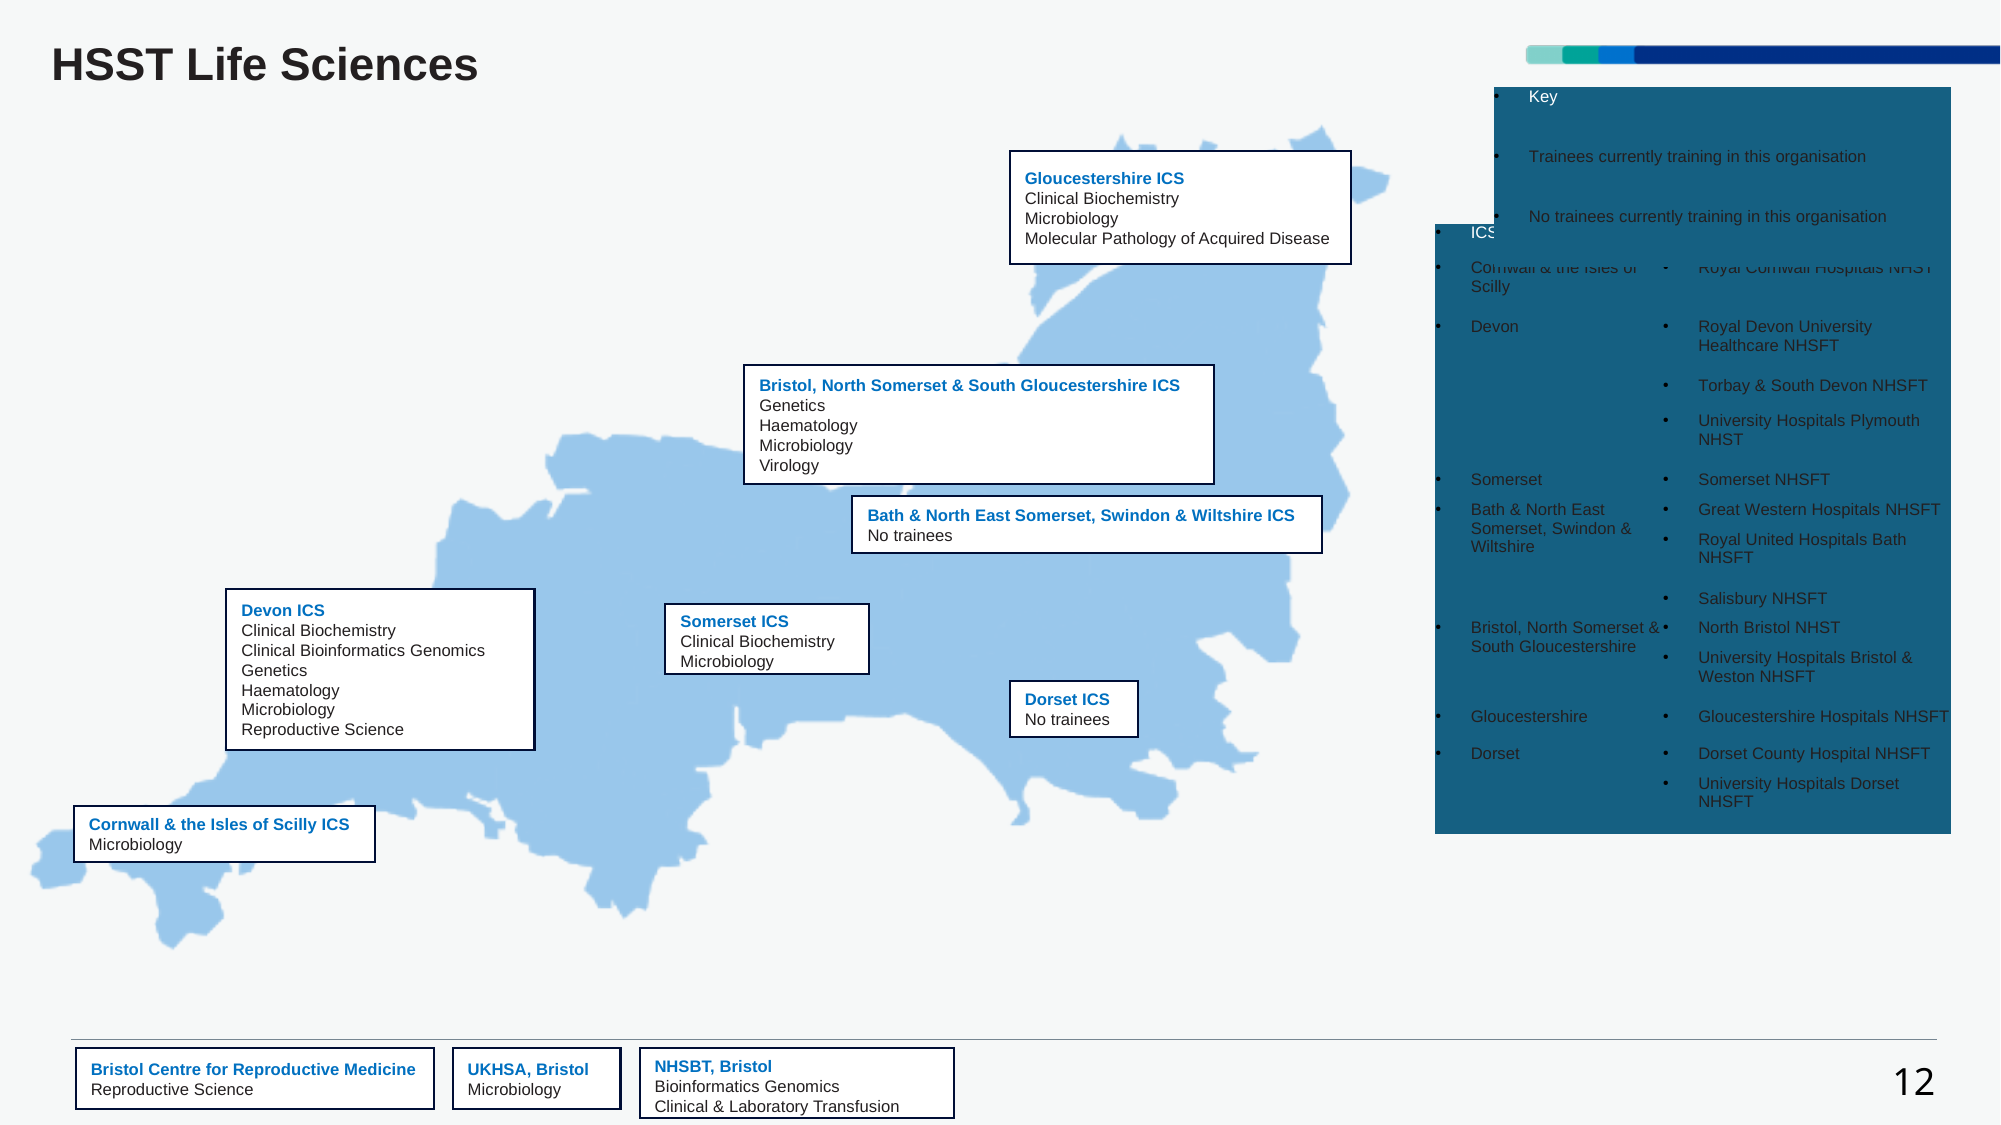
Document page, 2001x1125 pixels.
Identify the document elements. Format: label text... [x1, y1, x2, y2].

table_cell Royal United Hospitals Bath NHSFT [1663, 530, 1951, 589]
table_cell Dorset [1435, 744, 1663, 834]
table_cell Royal Devon University Healthcare NHSFT [1663, 317, 1951, 377]
table_header Key [1494, 87, 1893, 147]
text_box Bristol, North Somerset & South Gloucestershire ICS Genetics Haematology Microbiology Virology [744, 365, 1214, 484]
table_cell Bath & North East Somerset, Swindon & Wiltshire [1435, 500, 1663, 619]
table_cell [1893, 207, 1951, 267]
text_box Bath & North East Somerset, Swindon & Wiltshire ICS No trainees [852, 496, 1322, 553]
table_cell No trainees currently training in this organisation [1494, 207, 1893, 267]
table_cell North Bristol NHST [1663, 619, 1951, 648]
table_cell Somerset NHSFT [1663, 471, 1951, 500]
text_box NHSBT, Bristol Bioinformatics Genomics Clinical & Laboratory Transfusion [640, 1048, 954, 1118]
text_box Bristol Centre for Reproductive Medicine Reproductive Science [76, 1048, 434, 1109]
text_box HSST Life Sciences [36, 27, 873, 99]
picture [21, 117, 1404, 976]
table_header [1893, 87, 1951, 147]
table_cell University Hospitals Dorset NHSFT [1663, 774, 1951, 834]
table_cell University Hospitals Plymouth NHST [1663, 411, 1951, 471]
text_box Dorset ICS No trainees [1010, 681, 1138, 737]
text_box Gloucestershire ICS Clinical Biochemistry Microbiology Molecular Pathology of Acquired Disease [1010, 151, 1351, 264]
table_cell Torbay & South Devon NHSFT [1663, 377, 1951, 411]
table_cell Cornwall & the Isles of Scilly [1435, 258, 1663, 317]
table_cell Gloucestershire [1435, 708, 1663, 744]
table_cell [1893, 147, 1951, 207]
table_cell Great Western Hospitals NHSFT [1663, 500, 1951, 530]
table_header ICS [1435, 224, 1494, 258]
table_cell Bristol, North Somerset & South Gloucestershire [1435, 619, 1663, 708]
table_cell Royal Cornwall Hospitals NHST [1663, 267, 1951, 317]
table_cell Salisbury NHSFT [1663, 589, 1951, 619]
text_box UKHSA, Bristol Microbiology [453, 1048, 620, 1109]
text_box Cornwall & the Isles of Scilly ICS Microbiology [74, 806, 375, 862]
table_cell Dorset County Hospital NHSFT [1663, 744, 1951, 774]
text_box Devon ICS Clinical Biochemistry Clinical Bioinformatics Genomics Genetics Haematology Microbiology Reproductive Science [226, 589, 535, 750]
table_cell Somerset [1435, 471, 1663, 500]
table_cell University Hospitals Bristol & Weston NHSFT [1663, 648, 1951, 708]
table_cell Gloucestershire Hospitals NHSFT [1663, 708, 1951, 744]
text_box Somerset ICS Clinical Biochemistry Microbiology [665, 604, 869, 674]
table_cell Trainees currently training in this organisation [1494, 147, 1893, 207]
table_cell Devon [1435, 317, 1663, 471]
